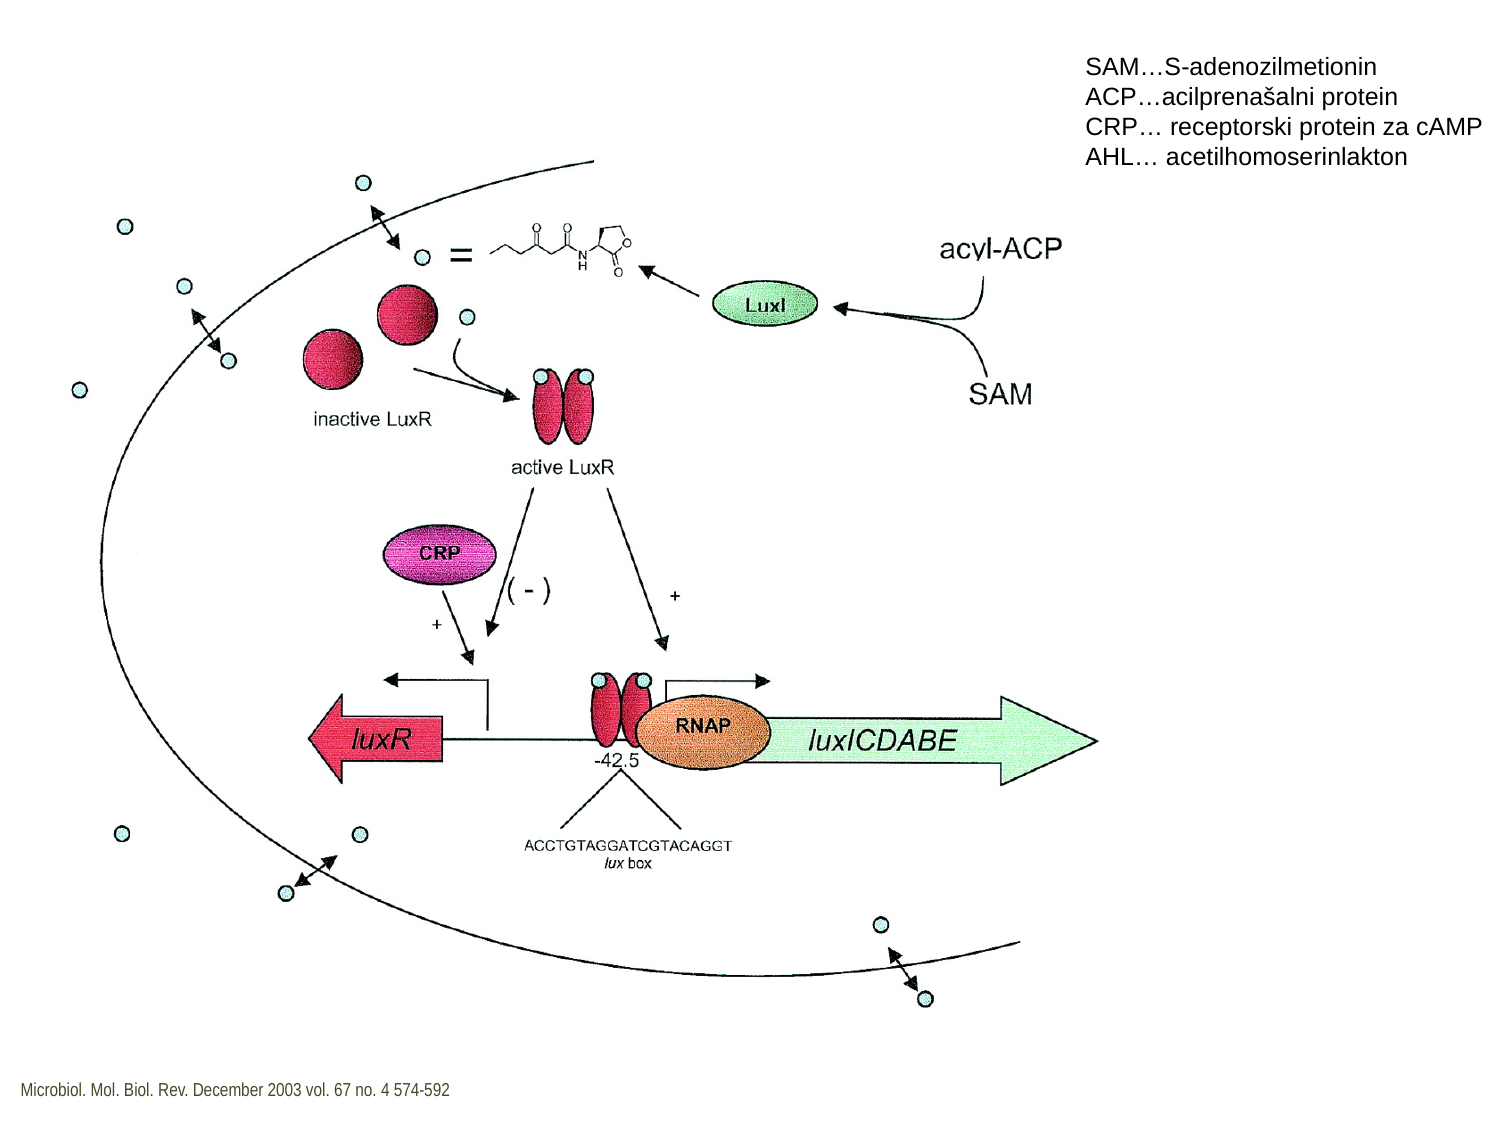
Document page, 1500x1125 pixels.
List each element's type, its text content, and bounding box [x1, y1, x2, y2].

text_box Microbiol. Mol. Biol. Rev. December 2003 vol. 67 no. 4 574-592 [5, 1070, 756, 1108]
text_box SAM…S-adenozilmetionin ACP…acilprenašalni protein CRP… receptorski protein za cAMP AHL… acetilhomoserinlakton [1070, 43, 1499, 179]
picture [64, 150, 1105, 1016]
